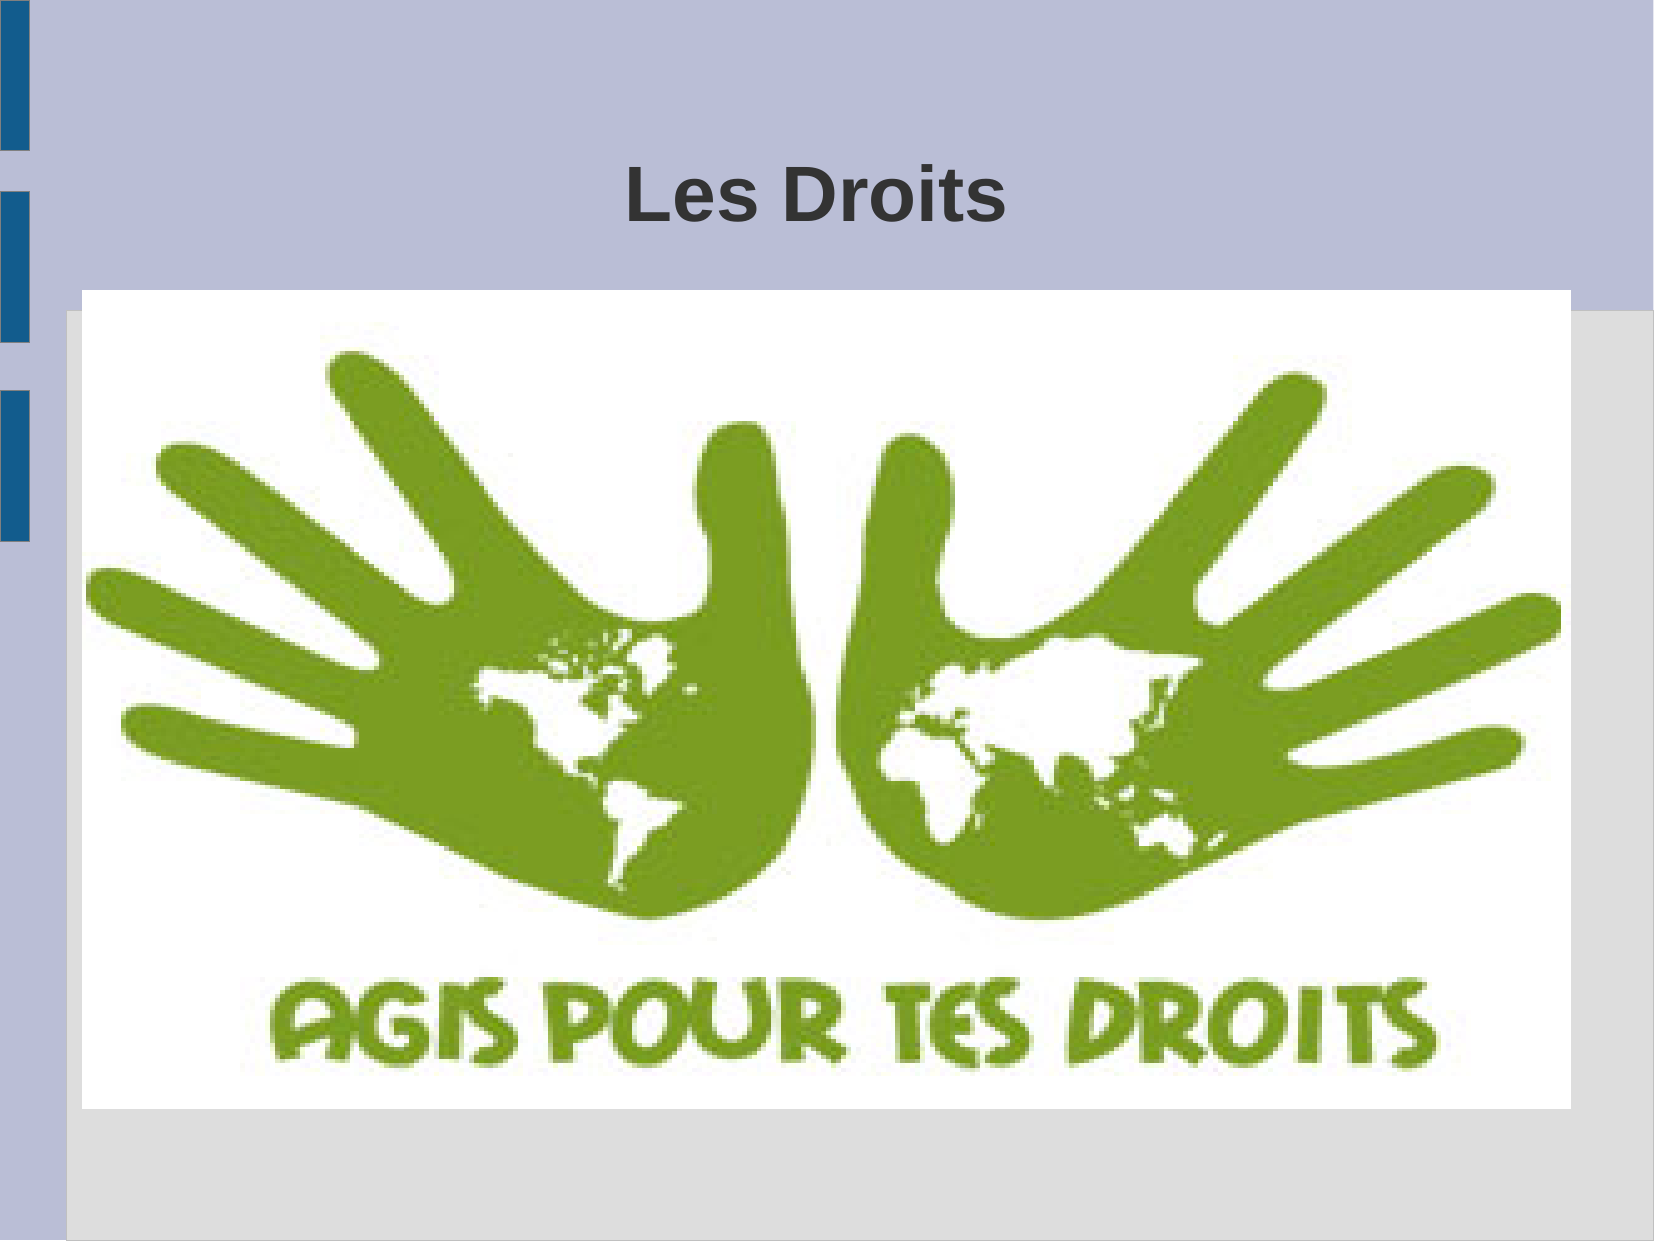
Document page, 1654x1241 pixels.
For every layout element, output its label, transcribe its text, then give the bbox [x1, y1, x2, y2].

title Les Droits [121, 91, 1534, 290]
picture [82, 290, 1571, 1109]
